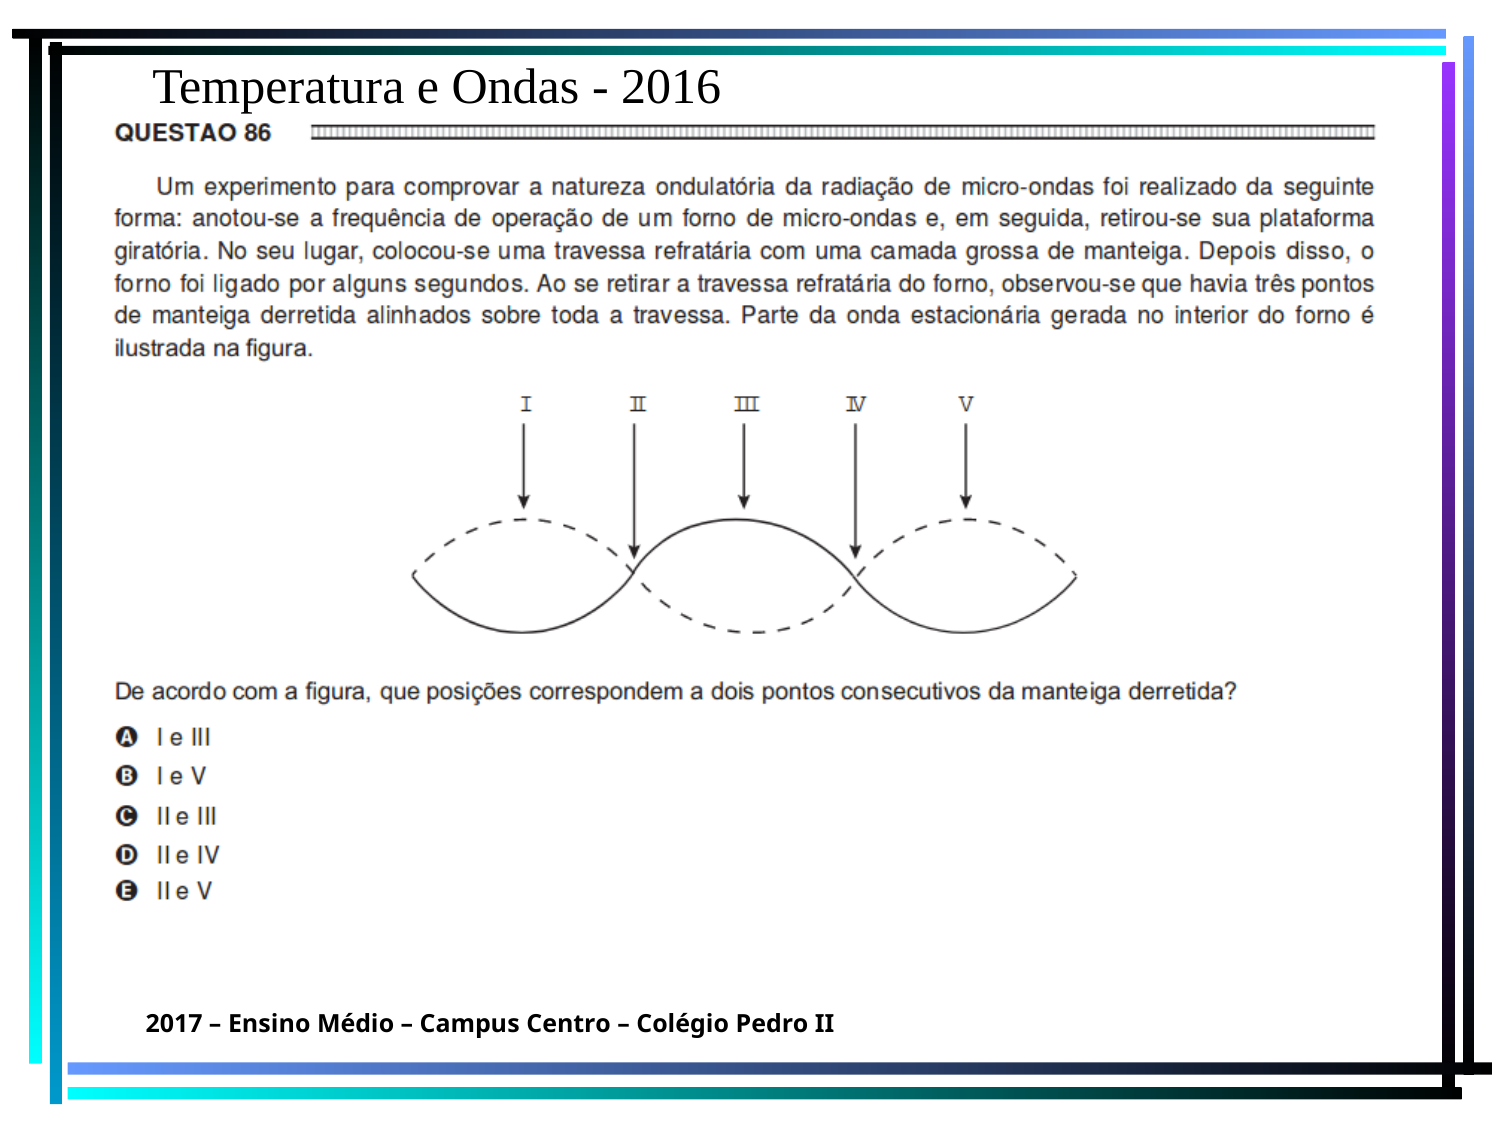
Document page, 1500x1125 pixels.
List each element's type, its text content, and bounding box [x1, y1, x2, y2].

picture [0, 0, 1500, 1125]
title Temperatura e Ondas - 2016 [70, 47, 804, 130]
text_box 2017 – Ensino Médio – Campus Centro – Colégio Pedro II [130, 1001, 851, 1047]
